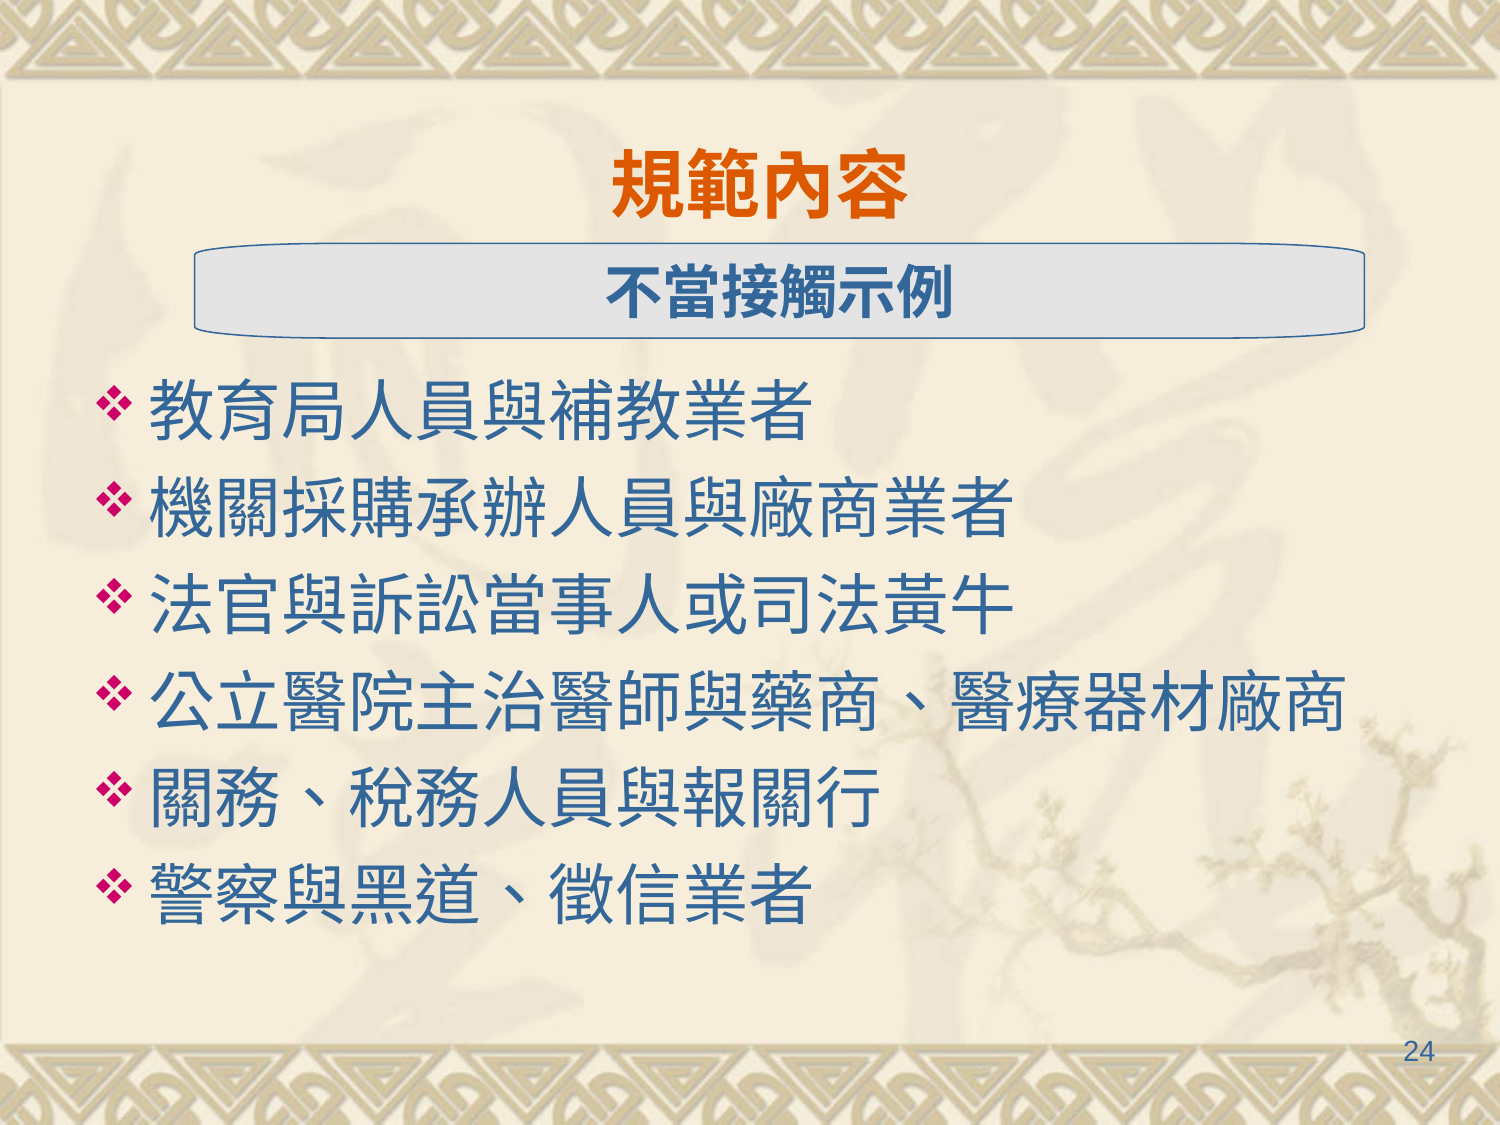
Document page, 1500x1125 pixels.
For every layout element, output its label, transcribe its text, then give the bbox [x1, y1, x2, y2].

text_box 不當接觸示例 [194, 243, 1365, 339]
list 教育局人員與補教業者 機關採購承辦人員與廠商業者 法官與訴訟當事人或司法黃牛 公立醫院主治醫師與藥商、醫療器材廠商 關務、稅務人員與報關行 警察與黑道、徵信業者 [76, 361, 1459, 981]
picture [0, 0, 1500, 1125]
title 規範內容 [572, 125, 949, 241]
text_box <編號> [1074, 1024, 1451, 1103]
